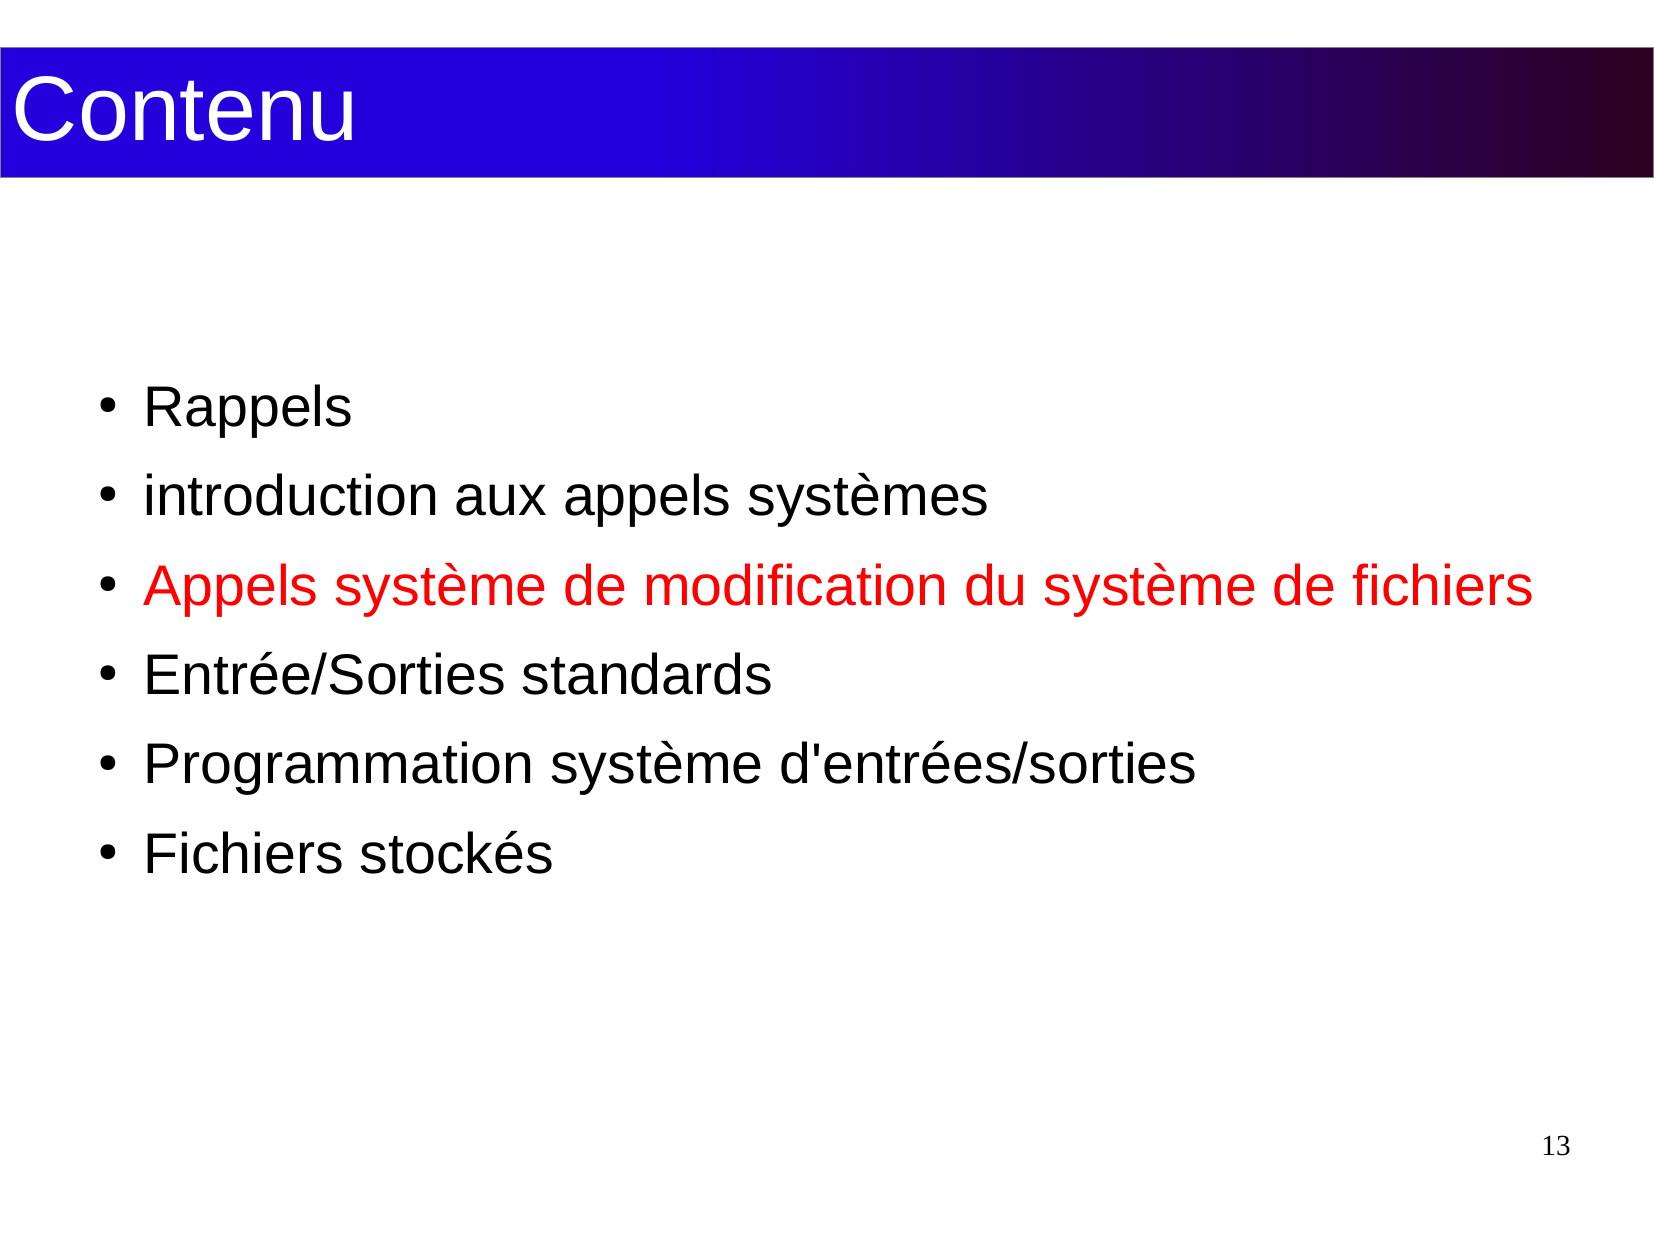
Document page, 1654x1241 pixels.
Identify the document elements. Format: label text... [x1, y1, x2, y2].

list Rappels introduction aux appels systèmes Appels système de modification du système de fichiers Entrée/Sorties standards Programmation système d'entrées/sorties Fichiers stockés [82, 195, 1538, 916]
title Contenu [11, 5, 1642, 213]
